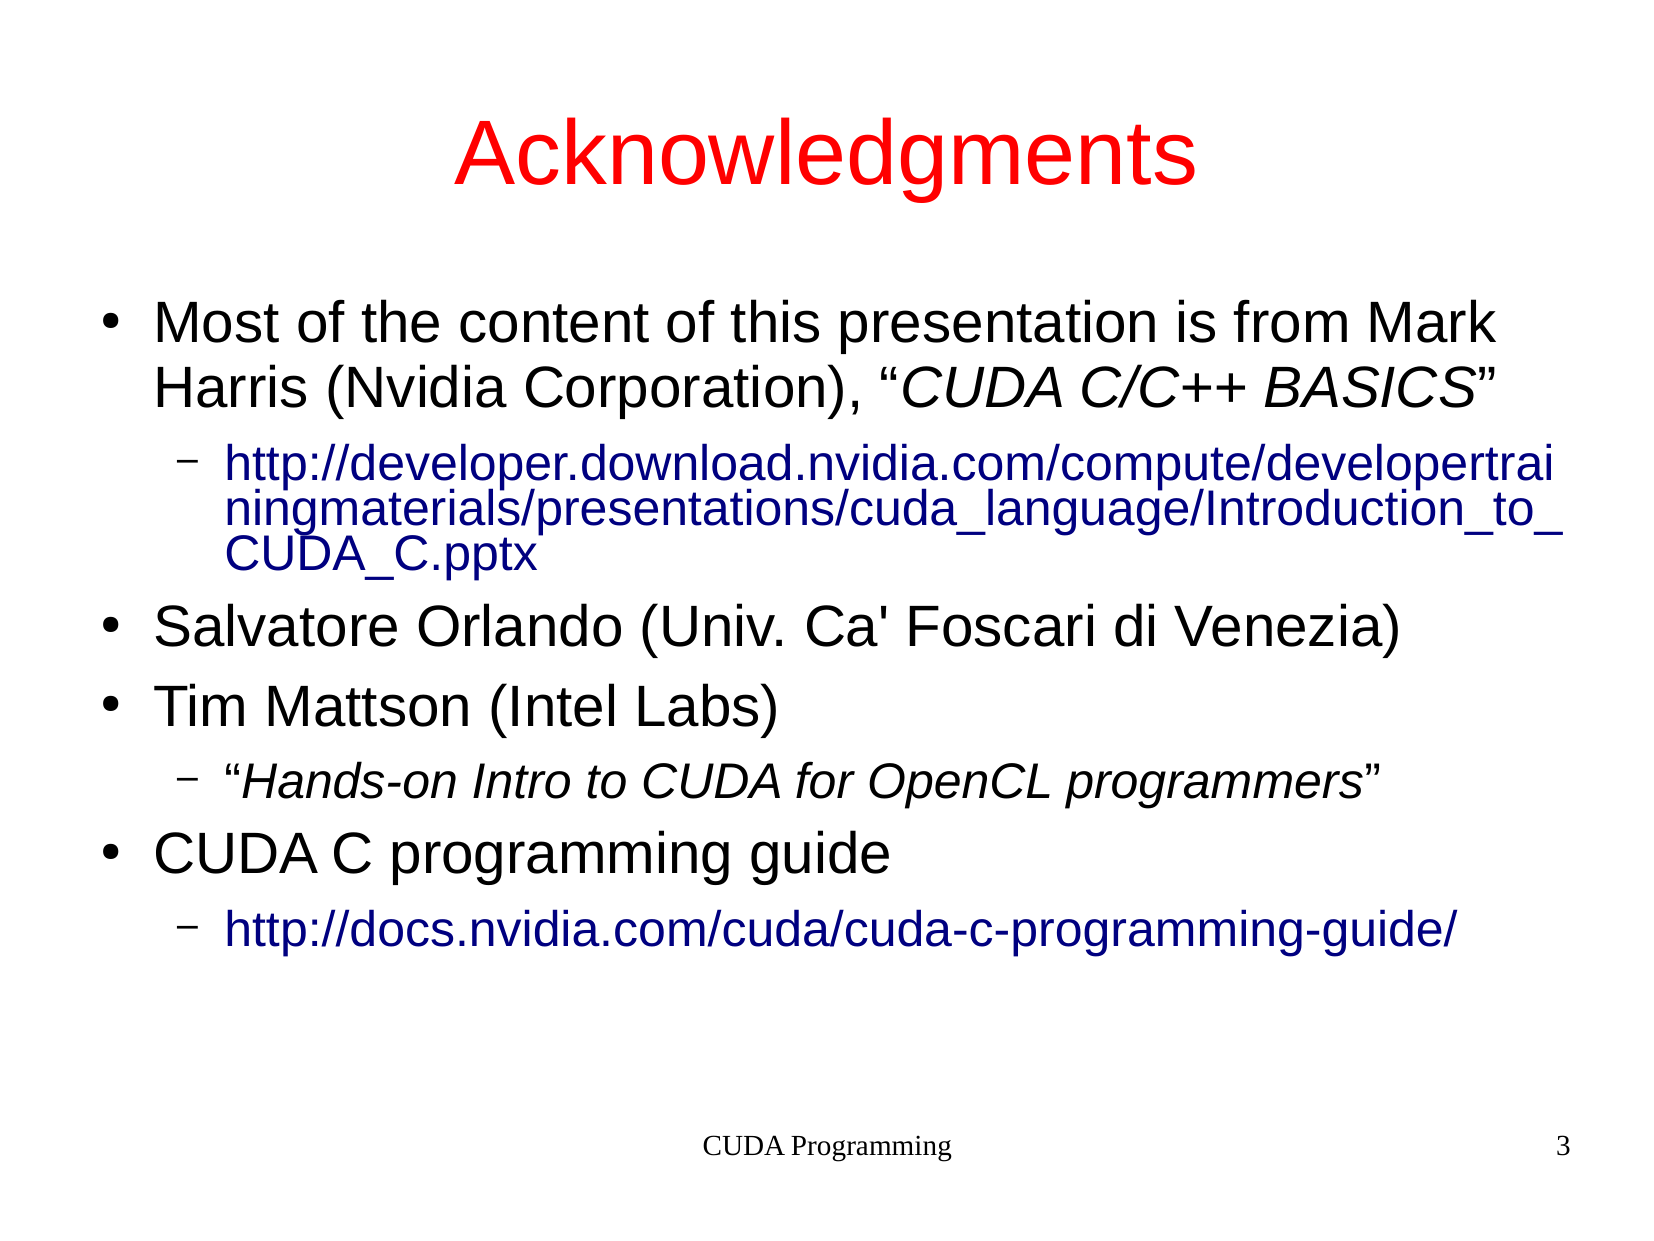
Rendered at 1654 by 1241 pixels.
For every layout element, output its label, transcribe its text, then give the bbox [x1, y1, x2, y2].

list Most of the content of this presentation is from Mark Harris (Nvidia Corporation), “CUDA C/C++ BASICS” http://developer.download.nvidia.com/compute/developertrainingmaterials/presentations/cuda_language/Introduction_to_CUDA_C.pptx Salvatore Orlando (Univ. Ca' Foscari di Venezia) Tim Mattson (Intel Labs) “Hands-on Intro to CUDA for OpenCL programmers” CUDA C programming guide http://docs.nvidia.com/cuda/cuda-c-programming-guide/ [82, 290, 1571, 1109]
title Acknowledgments [82, 49, 1571, 257]
